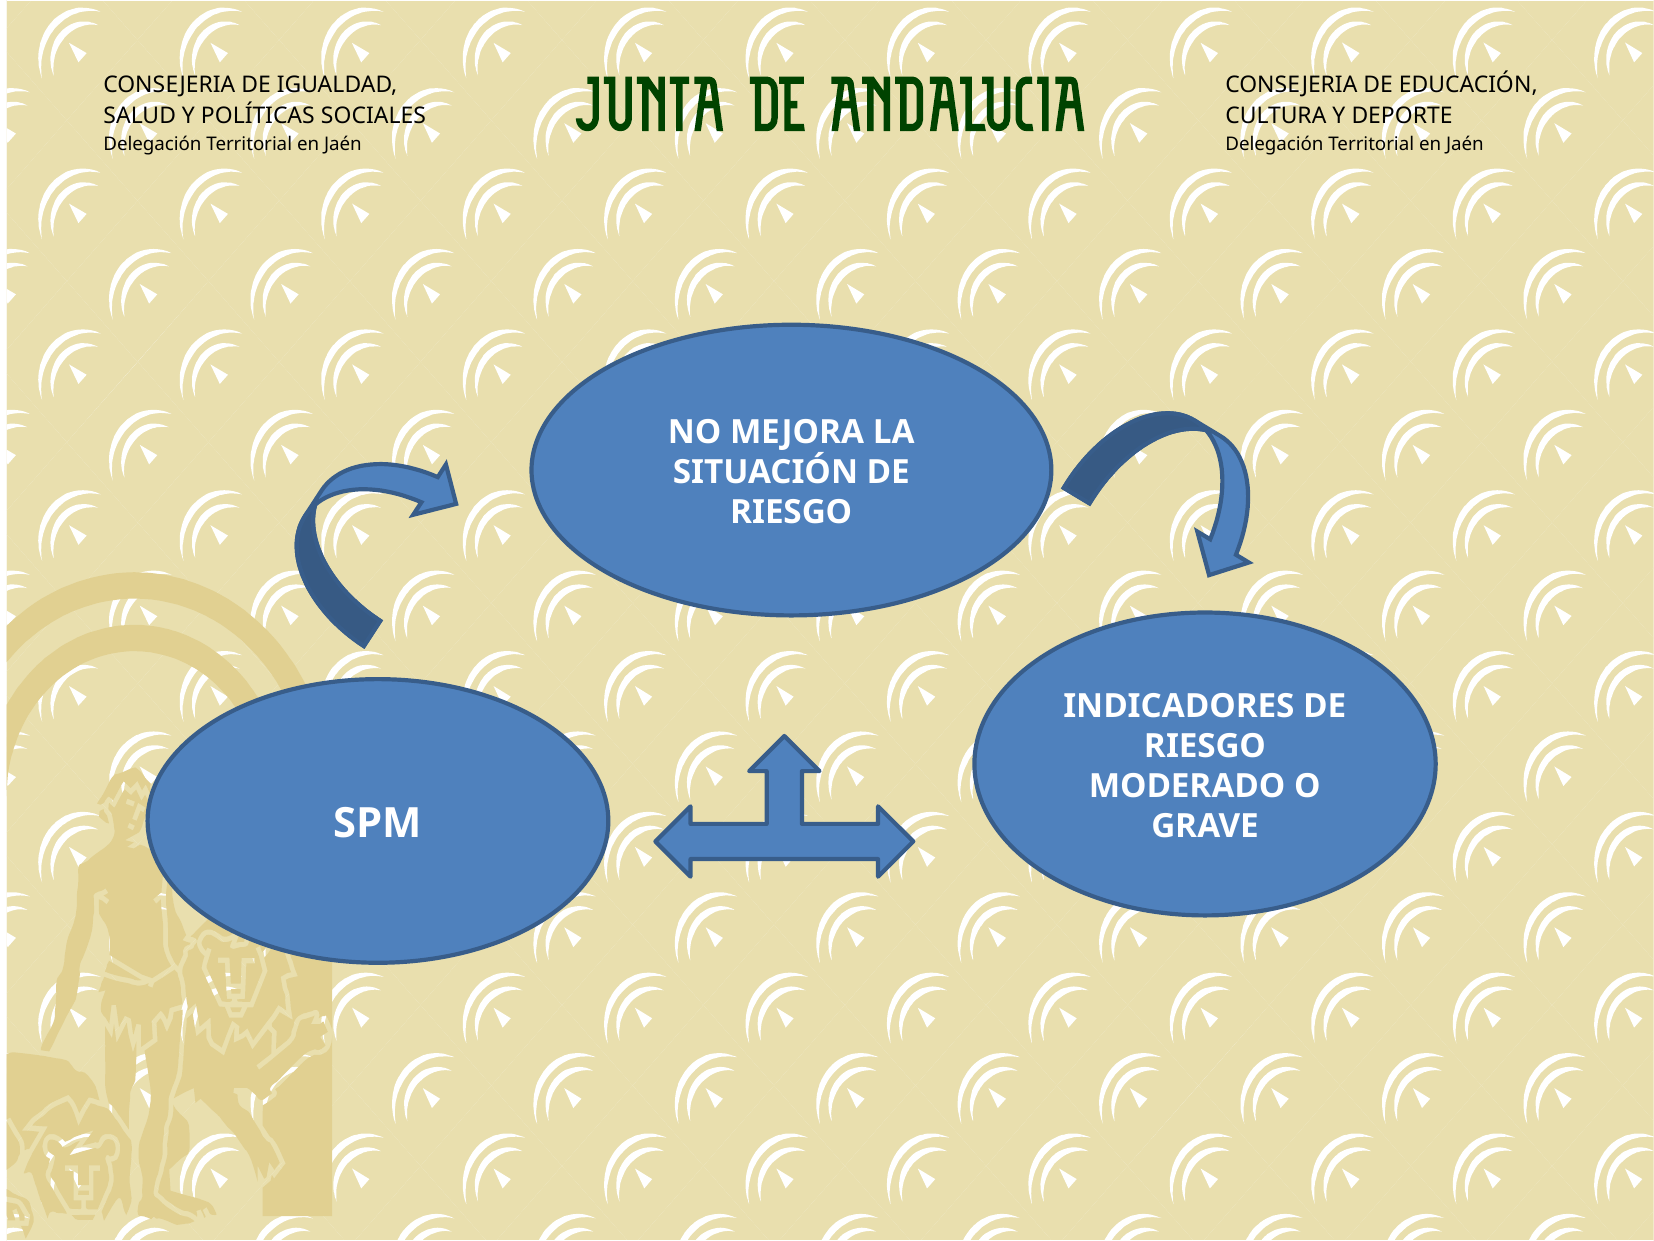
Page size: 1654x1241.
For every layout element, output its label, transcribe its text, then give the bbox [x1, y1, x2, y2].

text_box SPM [147, 679, 609, 963]
picture [6, 0, 1654, 1241]
text_box CONSEJERIA DE IGUALDAD, SALUD Y POLÍTICAS SOCIALES Delegación Territorial en Jaén [88, 60, 464, 148]
text_box CONSEJERIA DE EDUCACIÓN, CULTURA Y DEPORTE Delegación Territorial en Jaén [1210, 60, 1575, 148]
text_box NO MEJORA LA SITUACIÓN DE RIESGO [531, 324, 1052, 616]
text_box [1063, 413, 1249, 576]
text_box INDICADORES DE RIESGO MODERADO O GRAVE [974, 612, 1436, 916]
text_box [296, 464, 457, 647]
text_box [655, 736, 914, 877]
